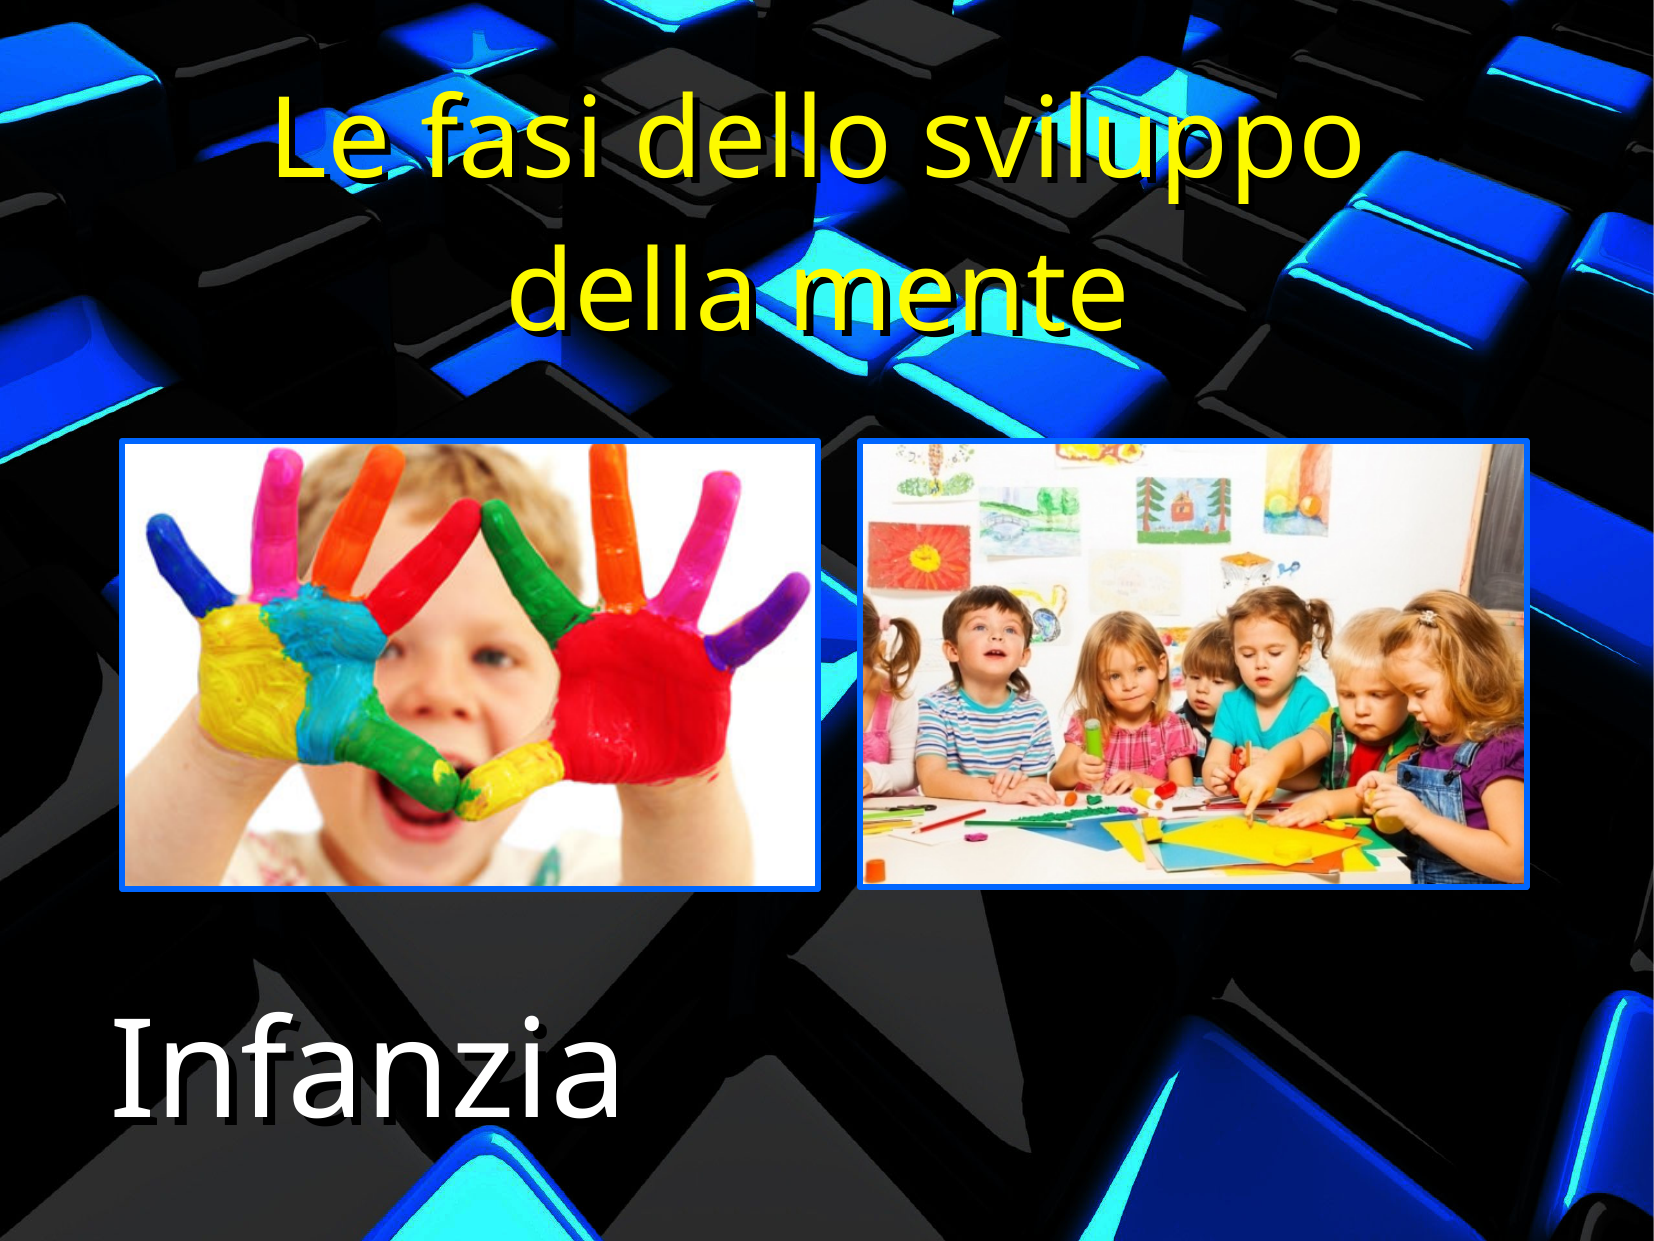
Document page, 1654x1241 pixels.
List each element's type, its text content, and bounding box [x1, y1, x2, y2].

picture [0, 0, 1654, 1241]
text_box Le fasi dello sviluppo della mente [47, 49, 1619, 343]
text_box Infanzia [94, 963, 709, 1241]
